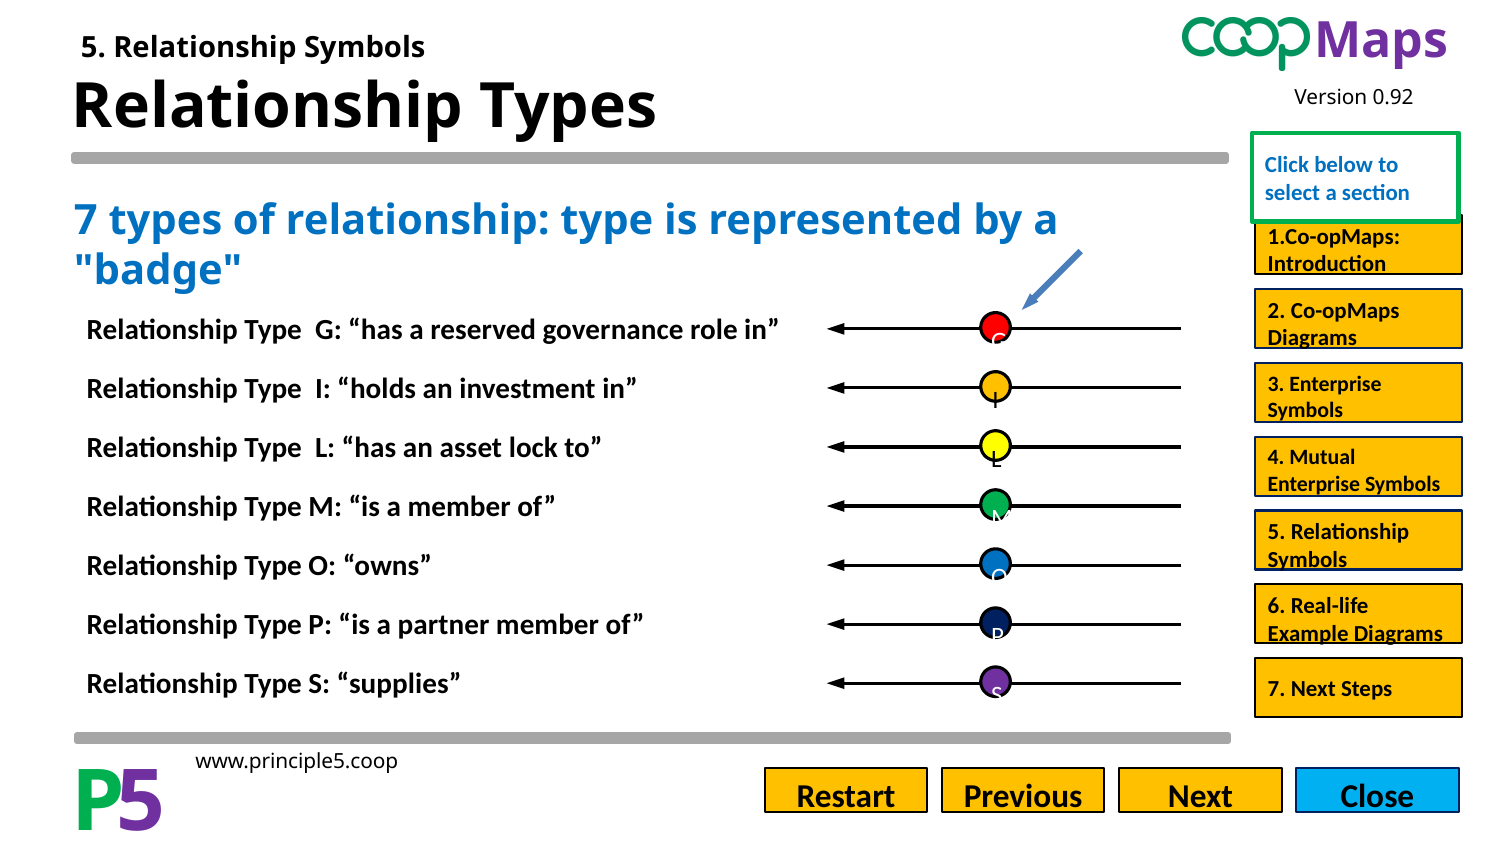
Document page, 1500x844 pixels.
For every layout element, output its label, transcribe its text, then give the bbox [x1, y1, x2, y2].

text_box P [59, 738, 103, 827]
text_box www.principle5.coop [177, 744, 473, 783]
text_box G [980, 312, 1011, 343]
text_box P [980, 607, 1011, 638]
text_box O [980, 548, 1011, 578]
text_box 5 [103, 744, 199, 827]
text_box [76, 735, 1229, 742]
text_box Version 0.92 [1281, 73, 1459, 119]
text_box Relationship Type P: “is a partner member of” [73, 598, 798, 644]
text_box M [980, 489, 1011, 520]
text_box Relationship Type M: “is a member of” [73, 480, 798, 526]
text_box 7. Next Steps [1254, 658, 1462, 718]
text_box Maps [1299, 0, 1460, 76]
text_box 6. Real-life Example Diagrams [1254, 584, 1462, 644]
text_box S [980, 666, 1011, 697]
text_box Relationship Type O: “owns” [73, 539, 798, 585]
picture [1181, 17, 1310, 71]
text_box Relationship Type G: “has a reserved governance role in” [73, 303, 798, 349]
text_box L [980, 430, 1011, 461]
text_box Close [1296, 767, 1459, 813]
text_box Relationship Type I: “holds an investment in” [73, 362, 798, 408]
text_box 1.Co-opMaps: Introduction [1254, 215, 1462, 275]
text_box Click below to select a section [1252, 132, 1459, 222]
text_box 3. Enterprise Symbols [1254, 362, 1462, 422]
text_box Next [1119, 767, 1282, 813]
text_box [74, 154, 1226, 161]
text_box Restart [764, 767, 928, 813]
text_box Relationship Type L: “has an asset lock to” [73, 421, 798, 467]
text_box 4. Mutual Enterprise Symbols [1254, 436, 1462, 496]
text_box 2. Co-opMaps Diagrams [1254, 289, 1462, 349]
text_box O [994, 571, 1004, 579]
text_box 5. Relationship Symbols [68, 22, 435, 71]
text_box 7 types of relationship: type is represented by a "badge" [59, 185, 1226, 275]
text_box I [980, 371, 1011, 402]
text_box Previous [942, 767, 1105, 813]
text_box Relationship Types [59, 59, 682, 151]
text_box Relationship Type S: “supplies” [73, 658, 798, 703]
text_box 5. Relationship Symbols [1254, 510, 1462, 570]
